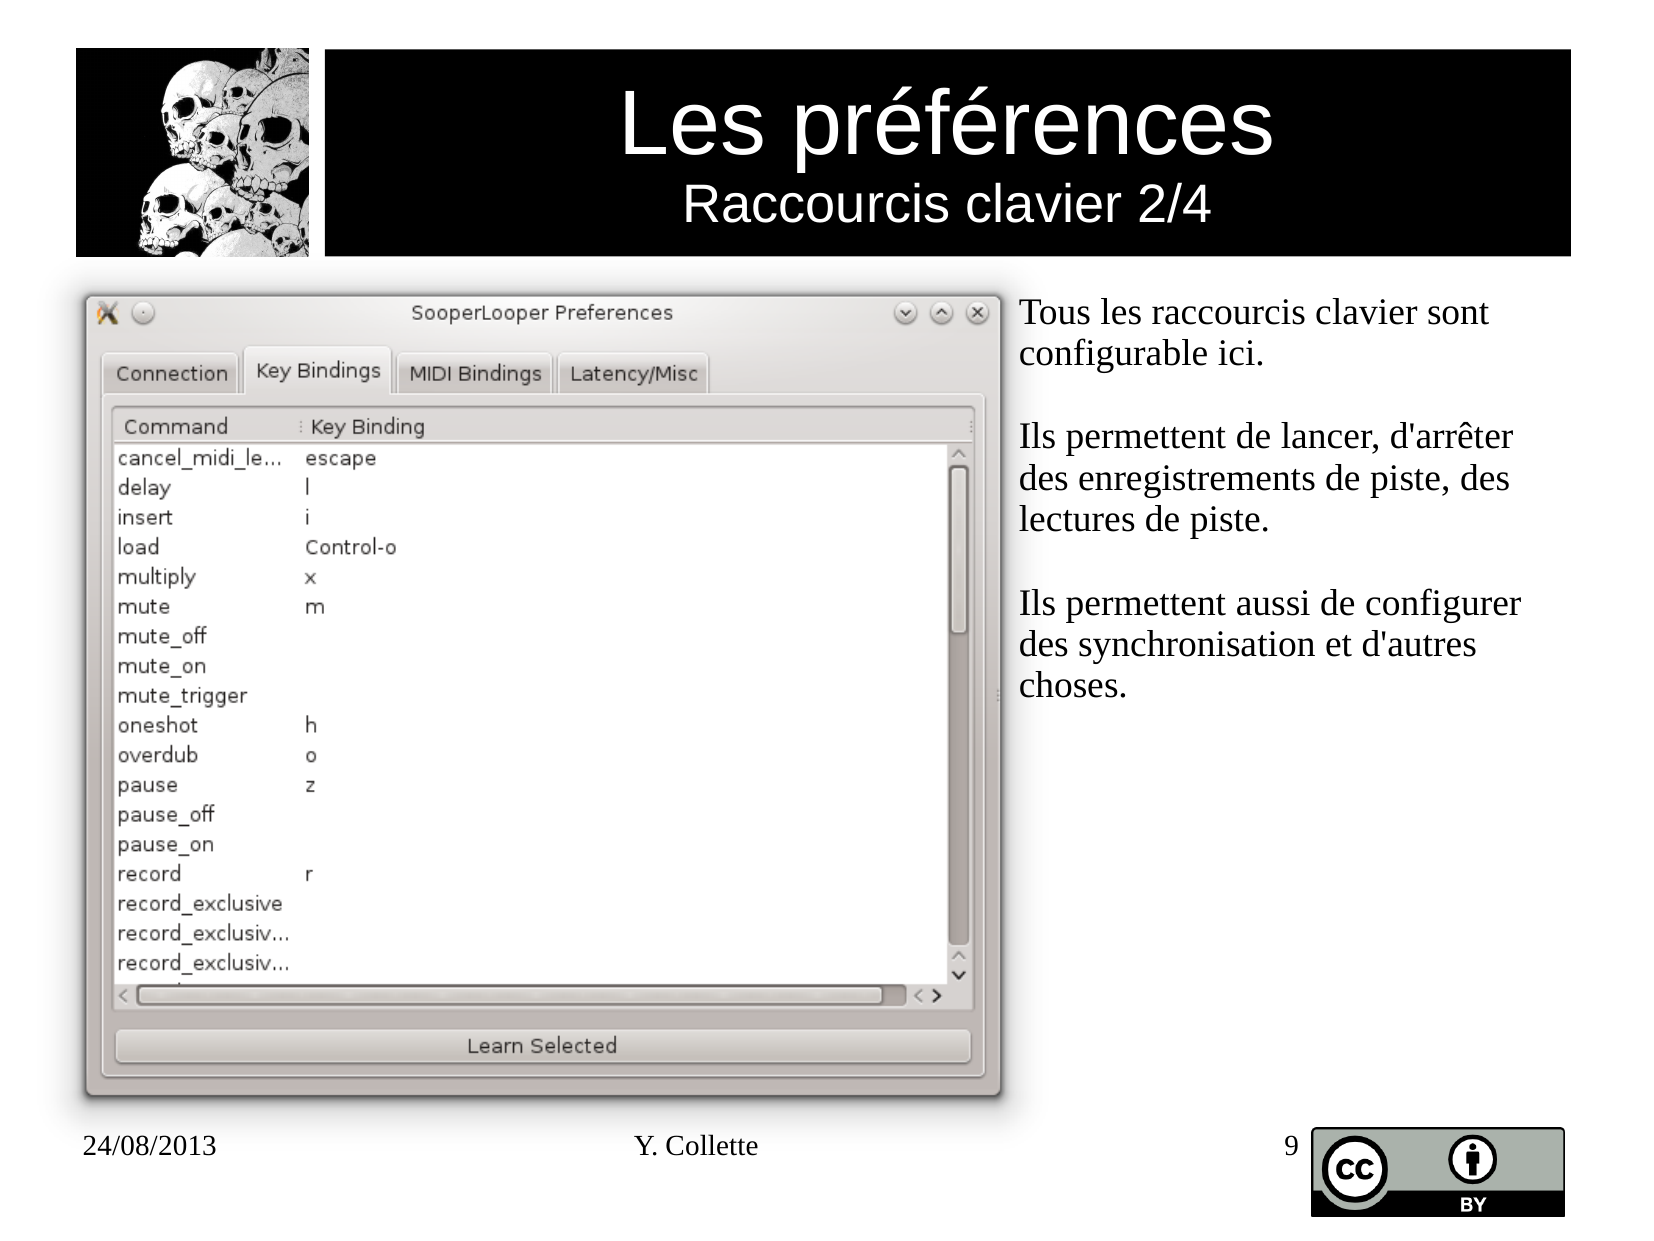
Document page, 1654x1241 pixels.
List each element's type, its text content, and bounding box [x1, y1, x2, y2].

text_box Tous les raccourcis clavier sont configurable ici. Ils permettent de lancer, d'arrêter des enregistrements de piste, des lectures de piste. Ils permettent aussi de configurer des synchronisation et d'autres choses. [1003, 283, 1571, 714]
picture [24, 48, 1063, 1158]
picture [1311, 1127, 1565, 1217]
title Les préférences Raccourcis clavier 2/4 [324, 49, 1571, 257]
